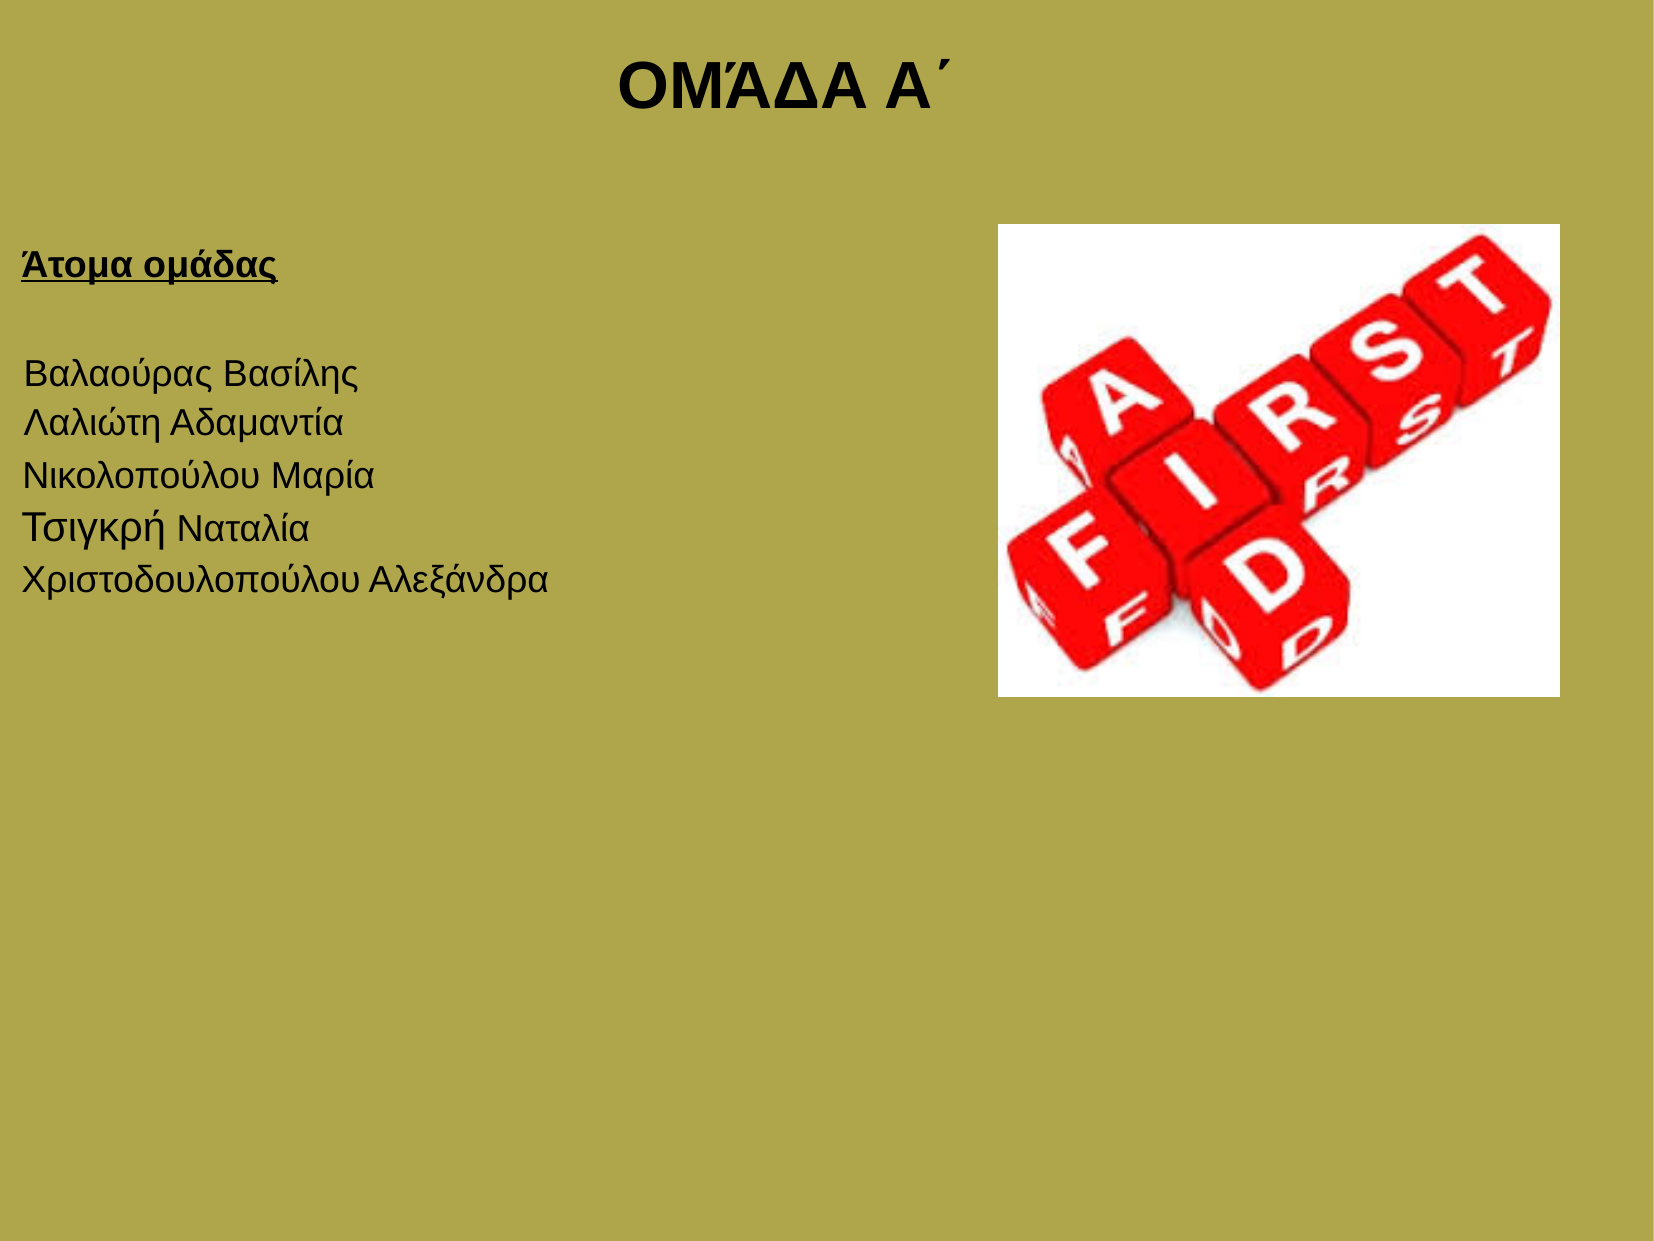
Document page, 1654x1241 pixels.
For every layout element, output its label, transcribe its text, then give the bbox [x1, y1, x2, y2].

text_box Τσιγκρή Ναταλία [6, 496, 660, 550]
text_box Βαλαούρας Βασίλης [8, 345, 549, 393]
text_box ΟΜΆΔΑ Α΄ [602, 40, 1394, 644]
text_box Νικολοπούλου Μαρία [7, 446, 671, 550]
picture [0, 0, 1654, 1241]
text_box Άτομα ομάδας [6, 236, 733, 518]
text_box Χριστοδουλοπούλου Αλεξάνδρα [6, 550, 883, 822]
text_box Λαλιώτη Αδαμαντία [8, 393, 640, 446]
